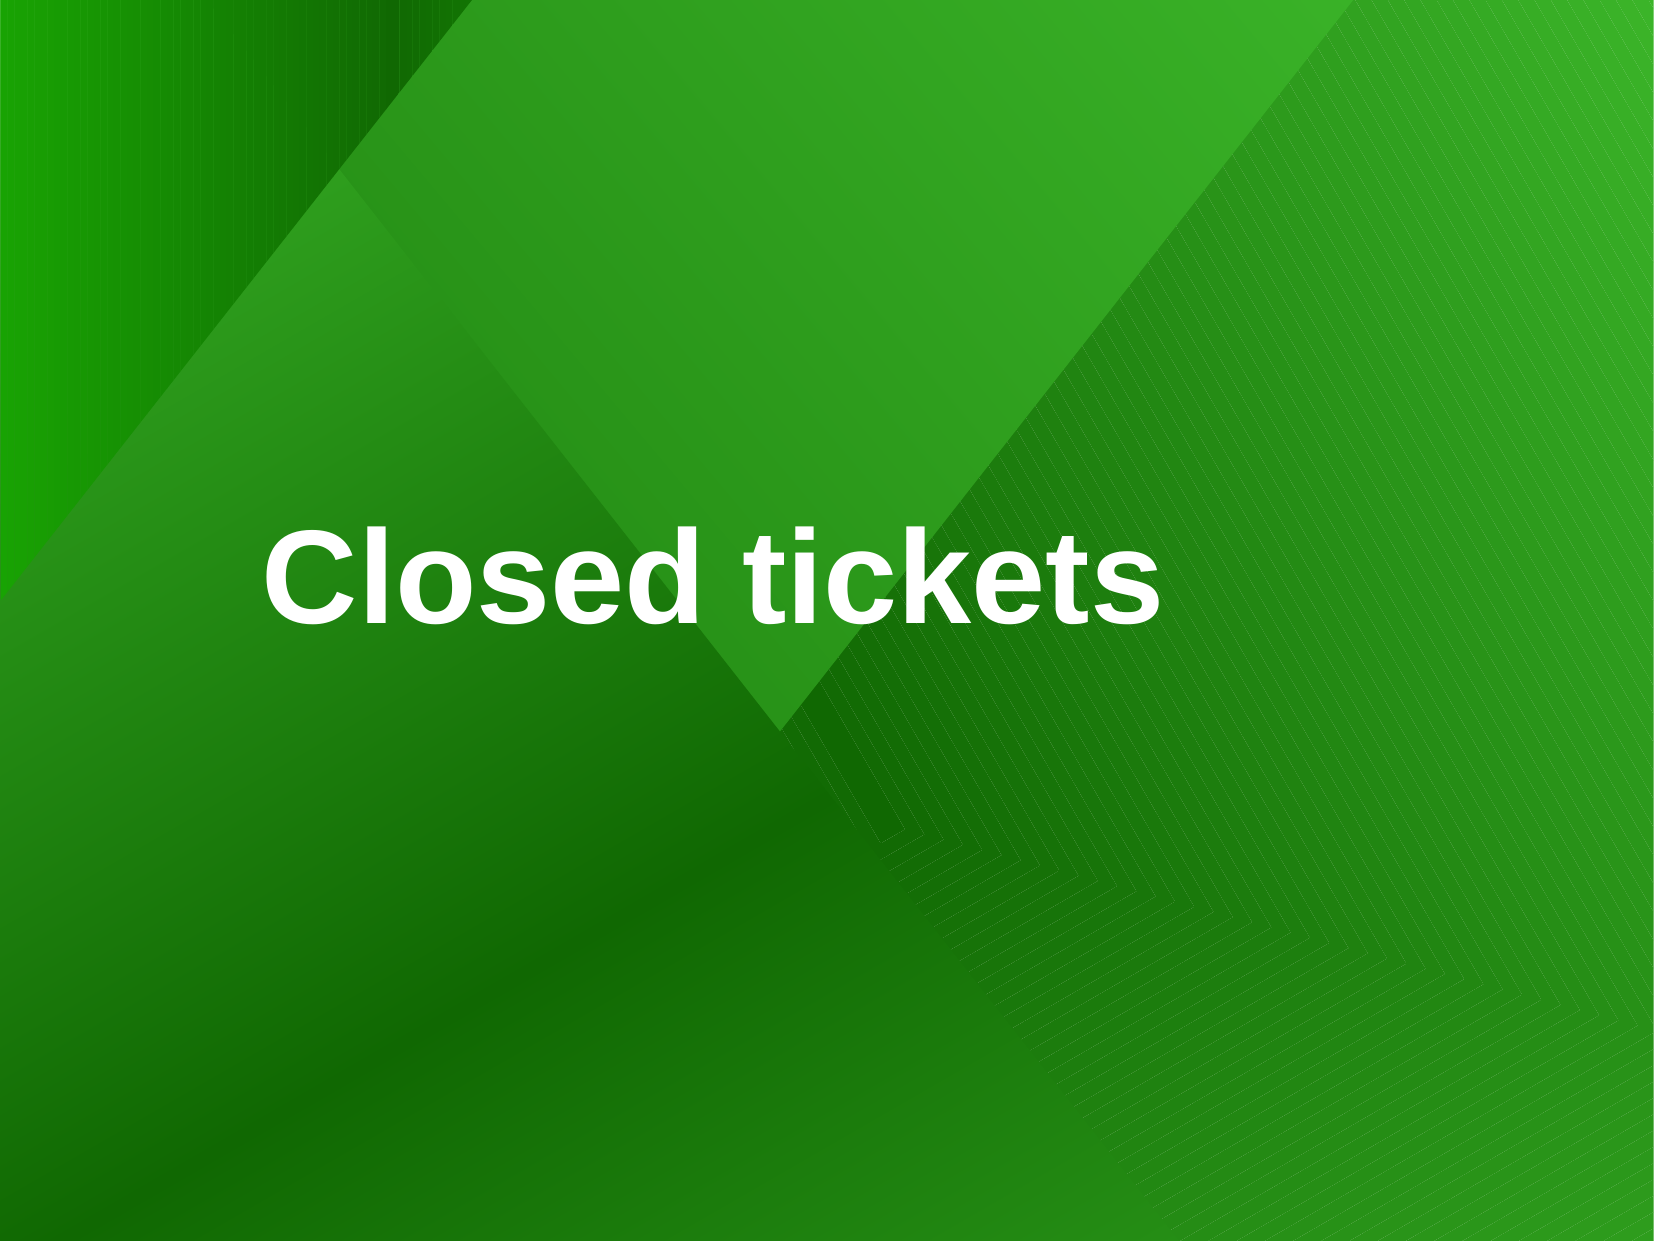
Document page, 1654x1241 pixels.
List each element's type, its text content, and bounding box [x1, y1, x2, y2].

title Closed tickets [261, 280, 1392, 875]
